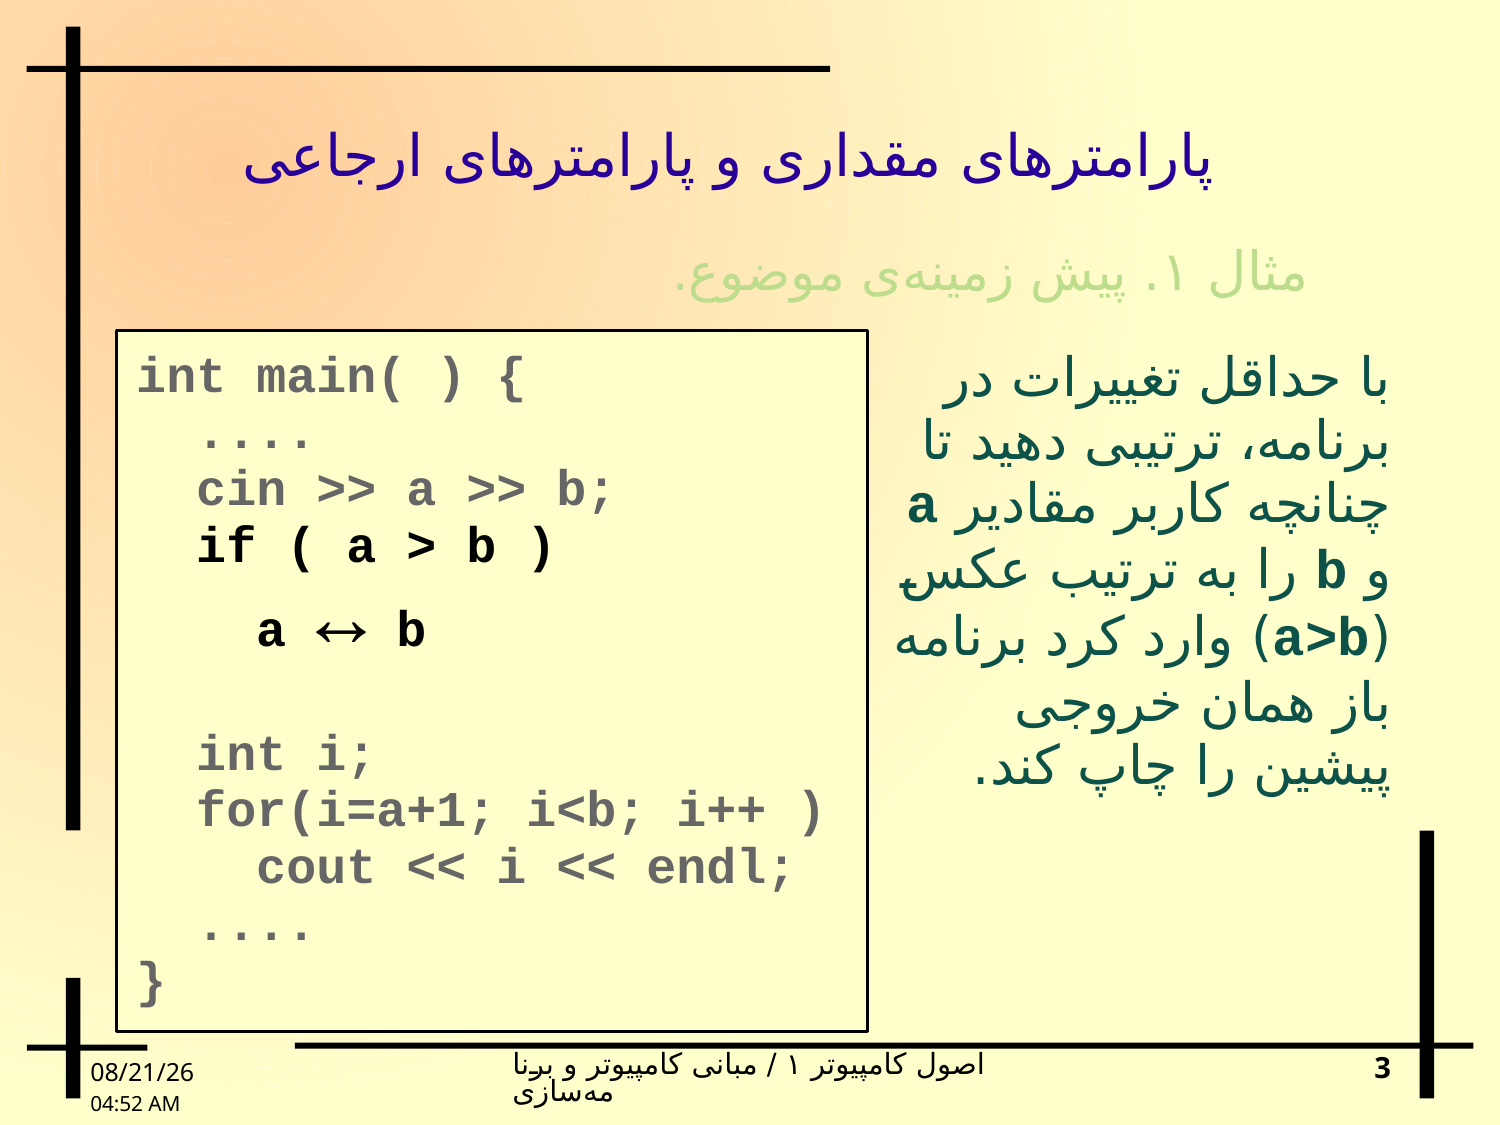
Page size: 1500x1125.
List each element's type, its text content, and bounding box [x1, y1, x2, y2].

list int main( ) { .... cin >> a >> b; if ( a > b ) a ↔ b int i; for(i=a+1; i<b; i++ ) cout << i << endl; .... } [116, 427, 868, 1032]
list با حداقل تغییرات در برنامه، ترتیبی دهید تا چنانچه کاربر مقادیر a و b را به ترتیب عکس (a>b) وارد کرد برنامه باز همان خروجی پیشین را چاپ کند. [880, 346, 1445, 855]
title پارامترهای مقداری و پارامترهای ارجاعی [113, 96, 1344, 217]
list مثال ۱. پیش زمینه‌ی موضوع. [112, 239, 1362, 427]
